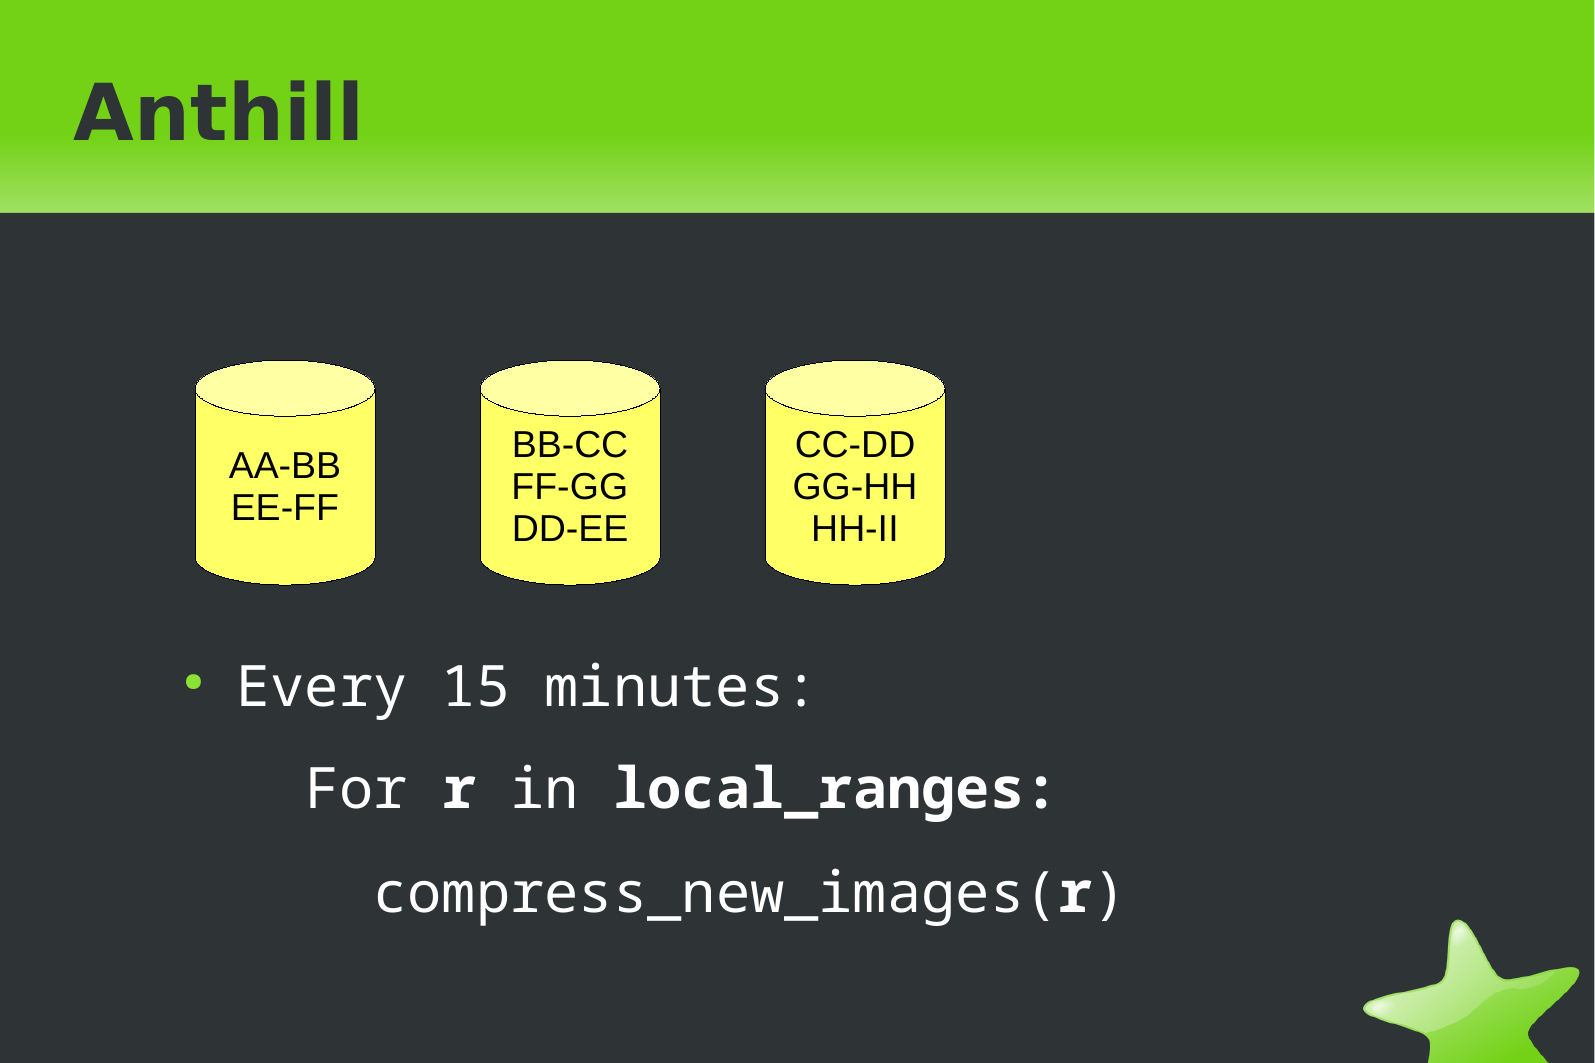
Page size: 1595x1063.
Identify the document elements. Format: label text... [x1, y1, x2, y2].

text_box CC-DD GG-HH HH-II [765, 389, 946, 586]
title Anthill [74, 25, 1510, 203]
list Every 15 minutes: For r in local_ranges: compress_new_images(r) [105, 645, 1540, 946]
text_box AA-BB EE-FF [195, 389, 376, 586]
picture [0, 0, 1595, 1063]
text_box BB-CC FF-GG DD-EE [480, 389, 661, 586]
